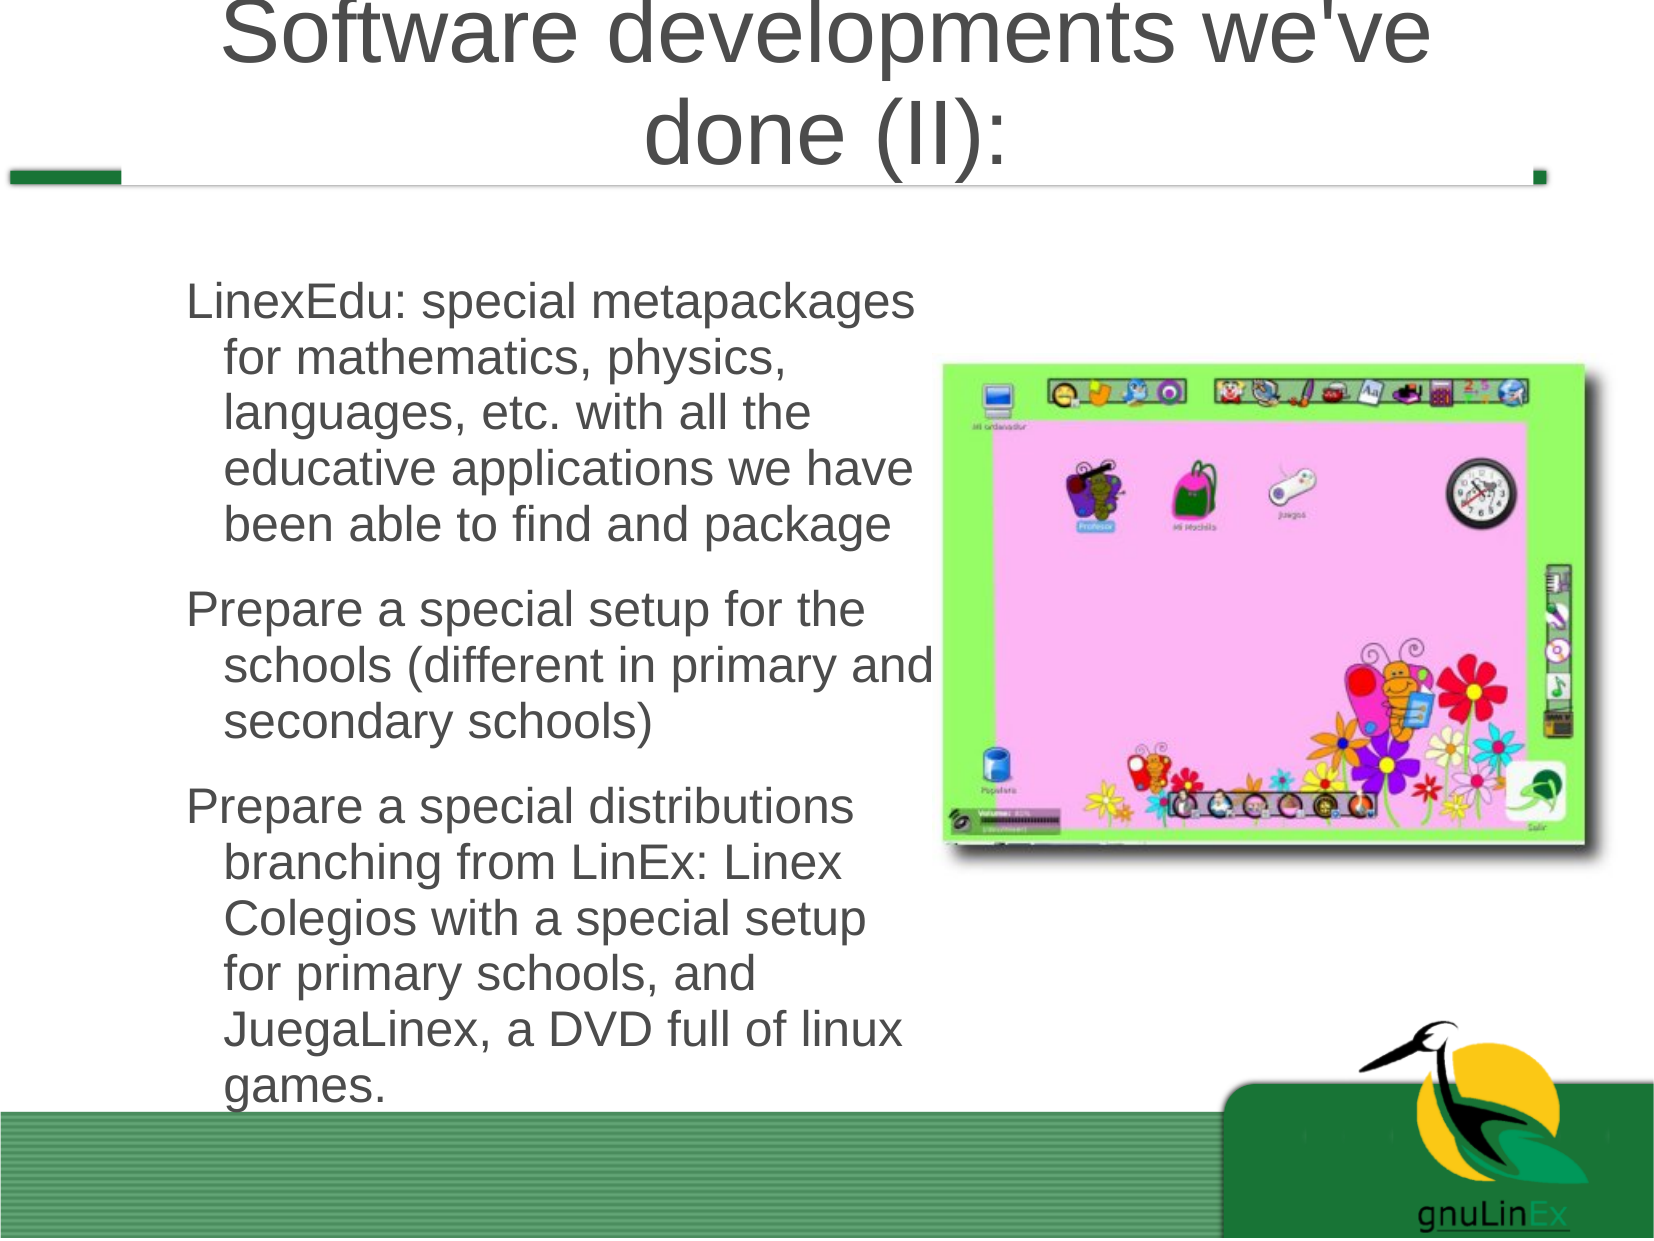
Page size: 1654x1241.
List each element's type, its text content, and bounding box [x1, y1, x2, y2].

list LinexEdu: special metapackages for mathematics, physics, languages, etc. with all the educative applications we have been able to find and package Prepare a special setup for the schools (different in primary and secondary schools) Prepare a special distributions branching from LinEx: Linex Colegios with a special setup for primary schools, and JuegaLinex, a DVD full of linux games. [110, 273, 938, 1080]
picture [0, 0, 1654, 1238]
title Software developments we've done (II): [121, 0, 1534, 164]
